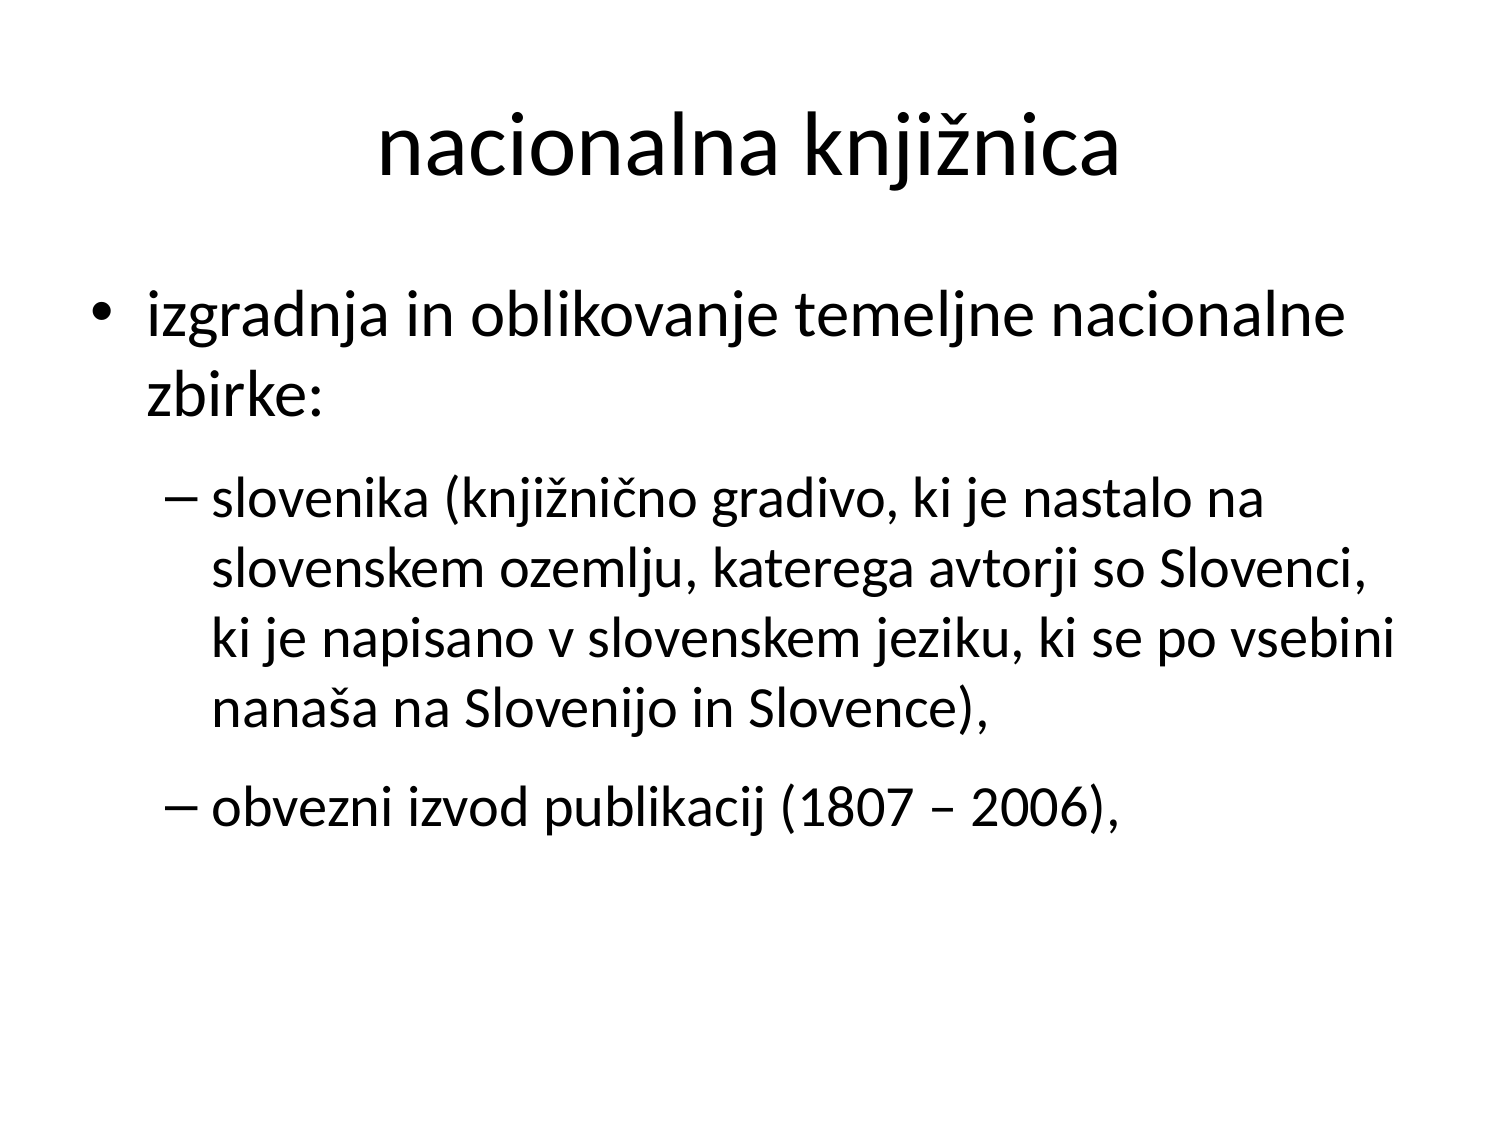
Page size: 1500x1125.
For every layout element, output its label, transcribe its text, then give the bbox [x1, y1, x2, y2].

list izgradnja in oblikovanje temeljne nacionalne zbirke: slovenika (knjižnično gradivo, ki je nastalo na slovenskem ozemlju, katerega avtorji so Slovenci, ki je napisano v slovenskem jeziku, ki se po vsebini nanaša na Slovenijo in Slovence), obvezni izvod publikacij (1807 – 2006), [75, 262, 1425, 1005]
title nacionalna knjižnica [75, 45, 1425, 233]
